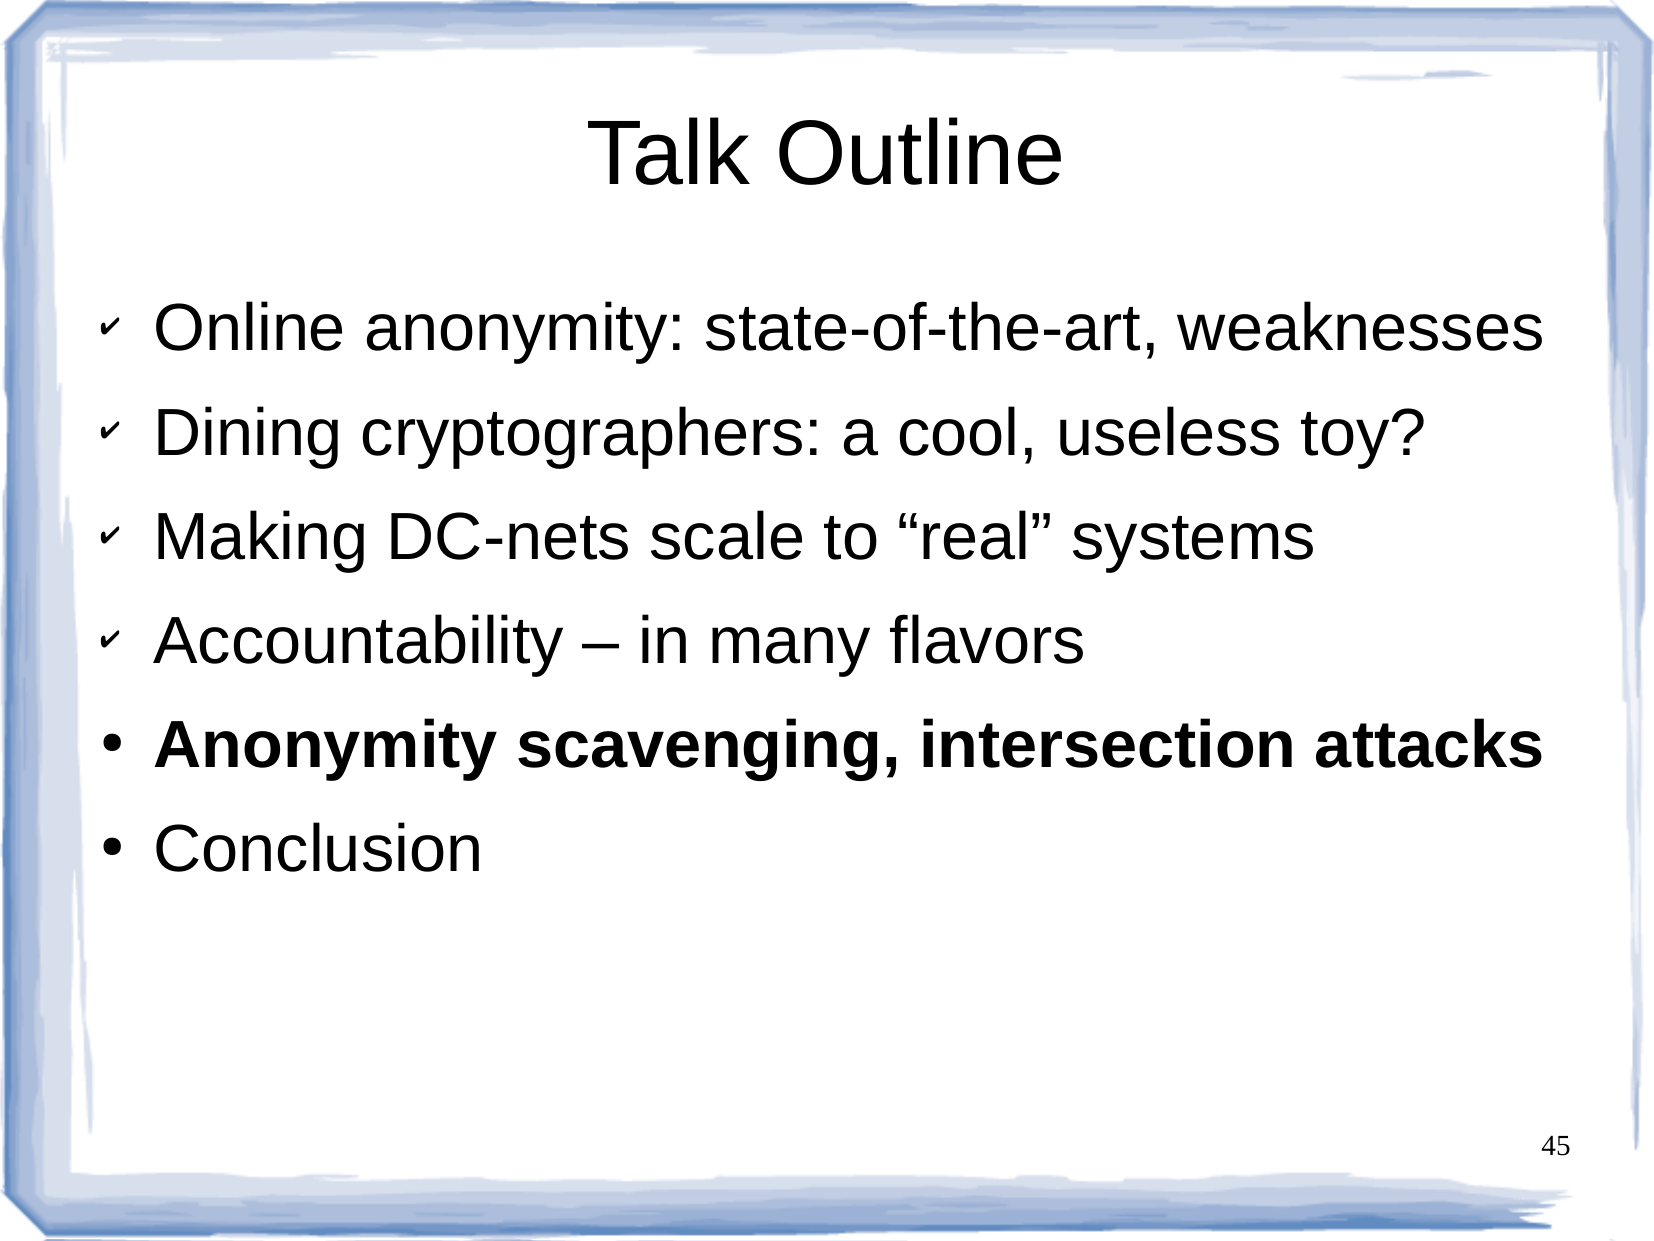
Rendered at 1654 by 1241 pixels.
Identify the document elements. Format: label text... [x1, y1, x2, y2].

picture [0, 0, 1654, 1241]
title Talk Outline [82, 49, 1571, 257]
list Online anonymity: state-of-the-art, weaknesses Dining cryptographers: a cool, useless toy? Making DC-nets scale to “real” systems Accountability – in many flavors Anonymity scavenging, intersection attacks Conclusion [82, 290, 1571, 885]
